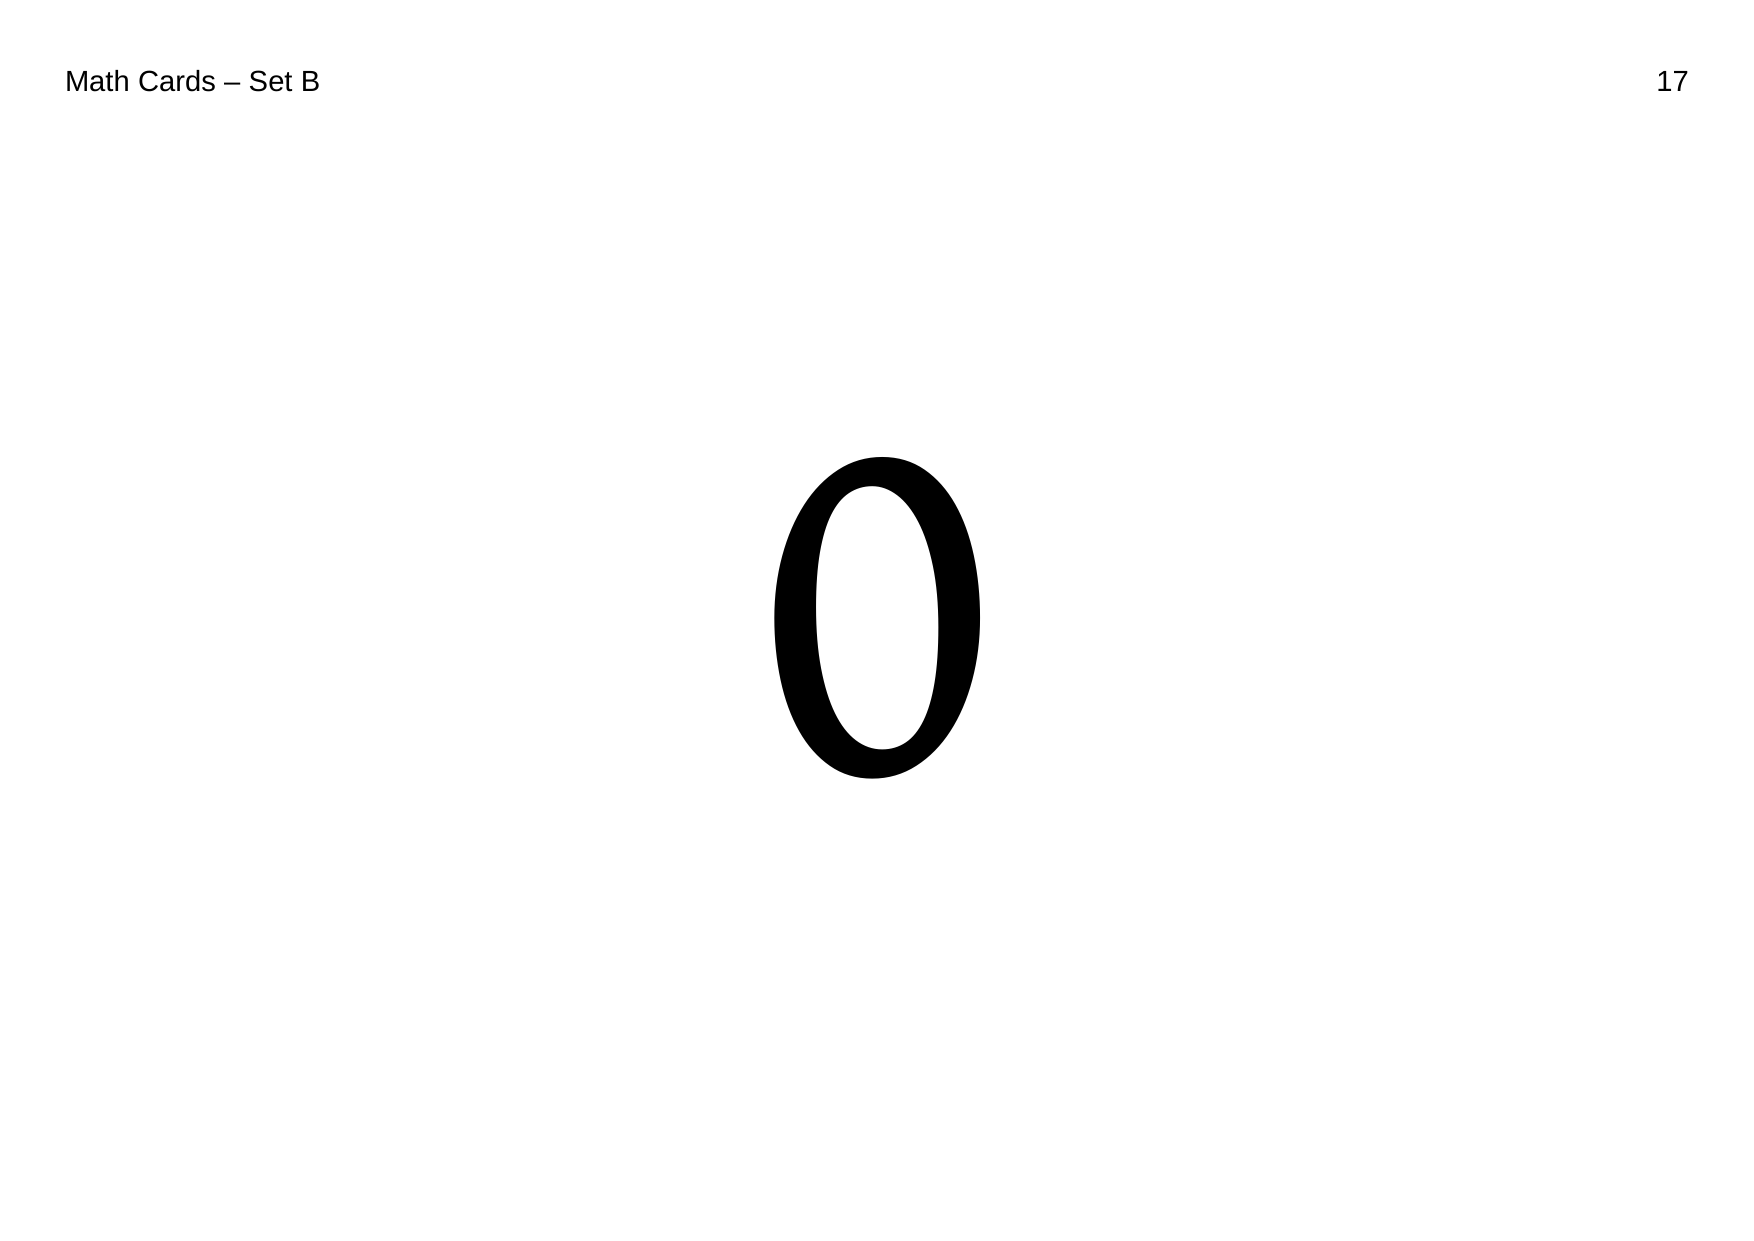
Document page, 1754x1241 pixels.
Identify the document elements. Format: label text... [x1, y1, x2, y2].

text_box 17 [1650, 59, 1695, 104]
text_box Math Cards – Set B [59, 59, 328, 104]
text_box 0 [748, 318, 1006, 922]
